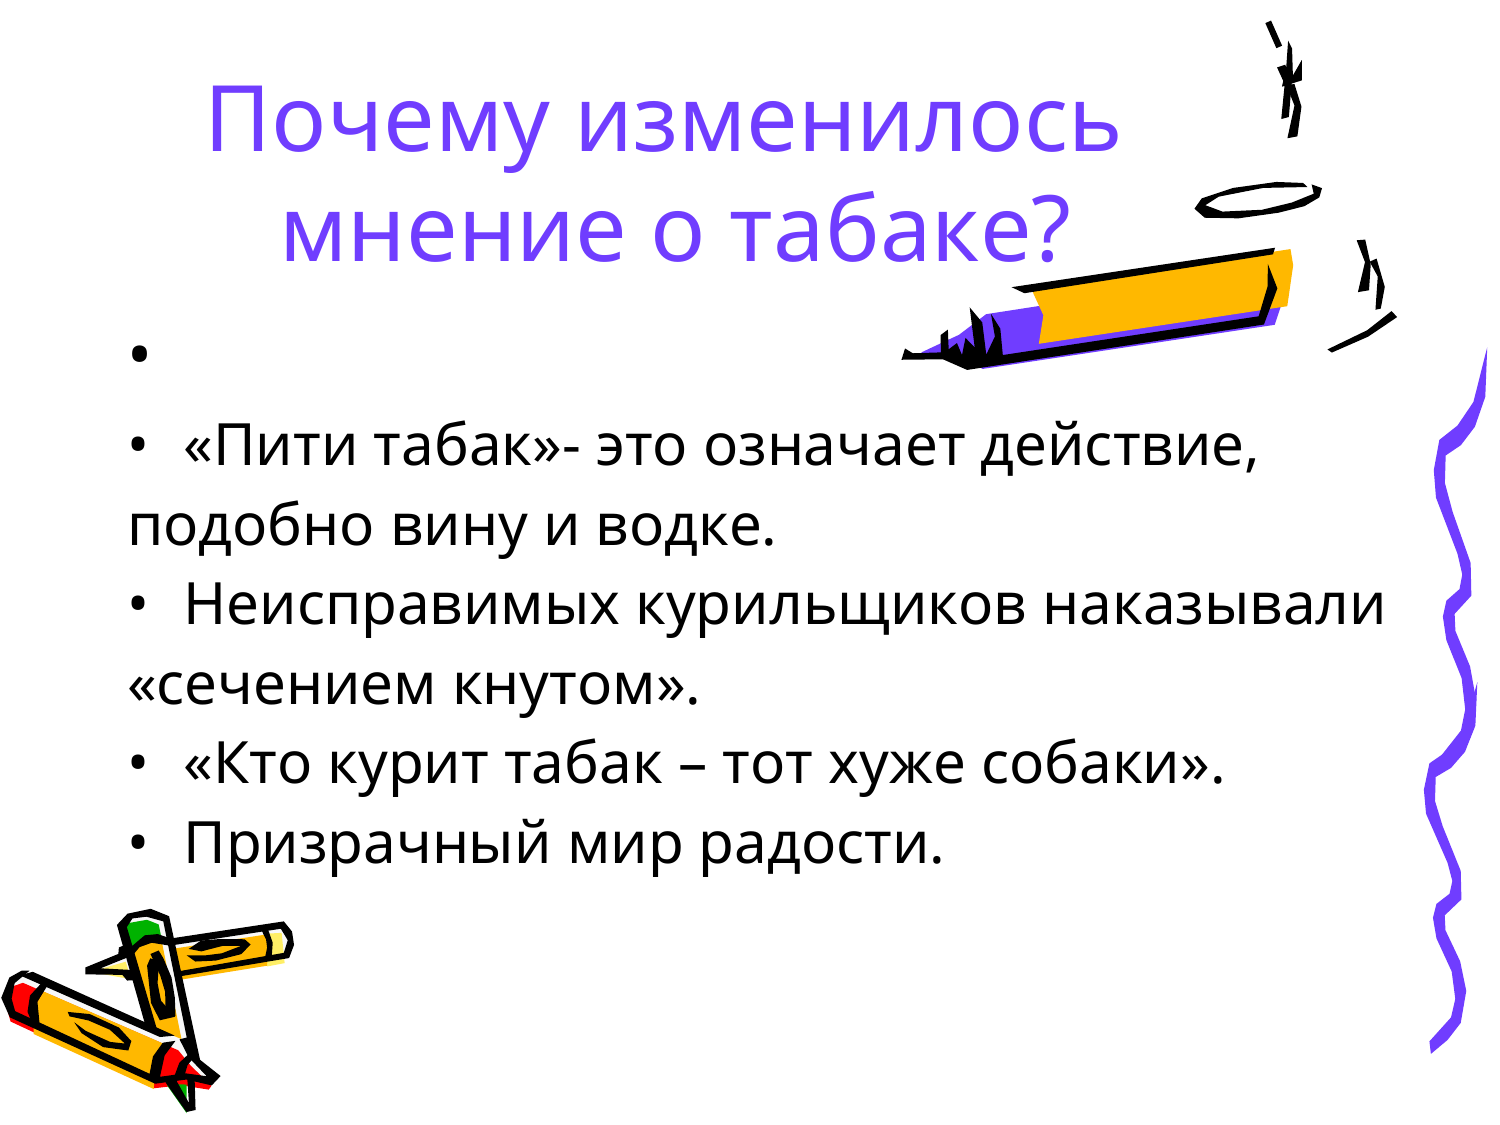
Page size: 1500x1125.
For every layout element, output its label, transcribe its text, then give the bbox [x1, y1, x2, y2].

title Почему изменилось мнение о табаке? [187, 49, 1165, 288]
list «Пити табак»- это означает действие, подобно вину и водке. Неисправимых курильщиков наказывали «сечением кнутом». «Кто курит табак – тот хуже собаки». Призрачный мир радости. [112, 299, 1394, 871]
